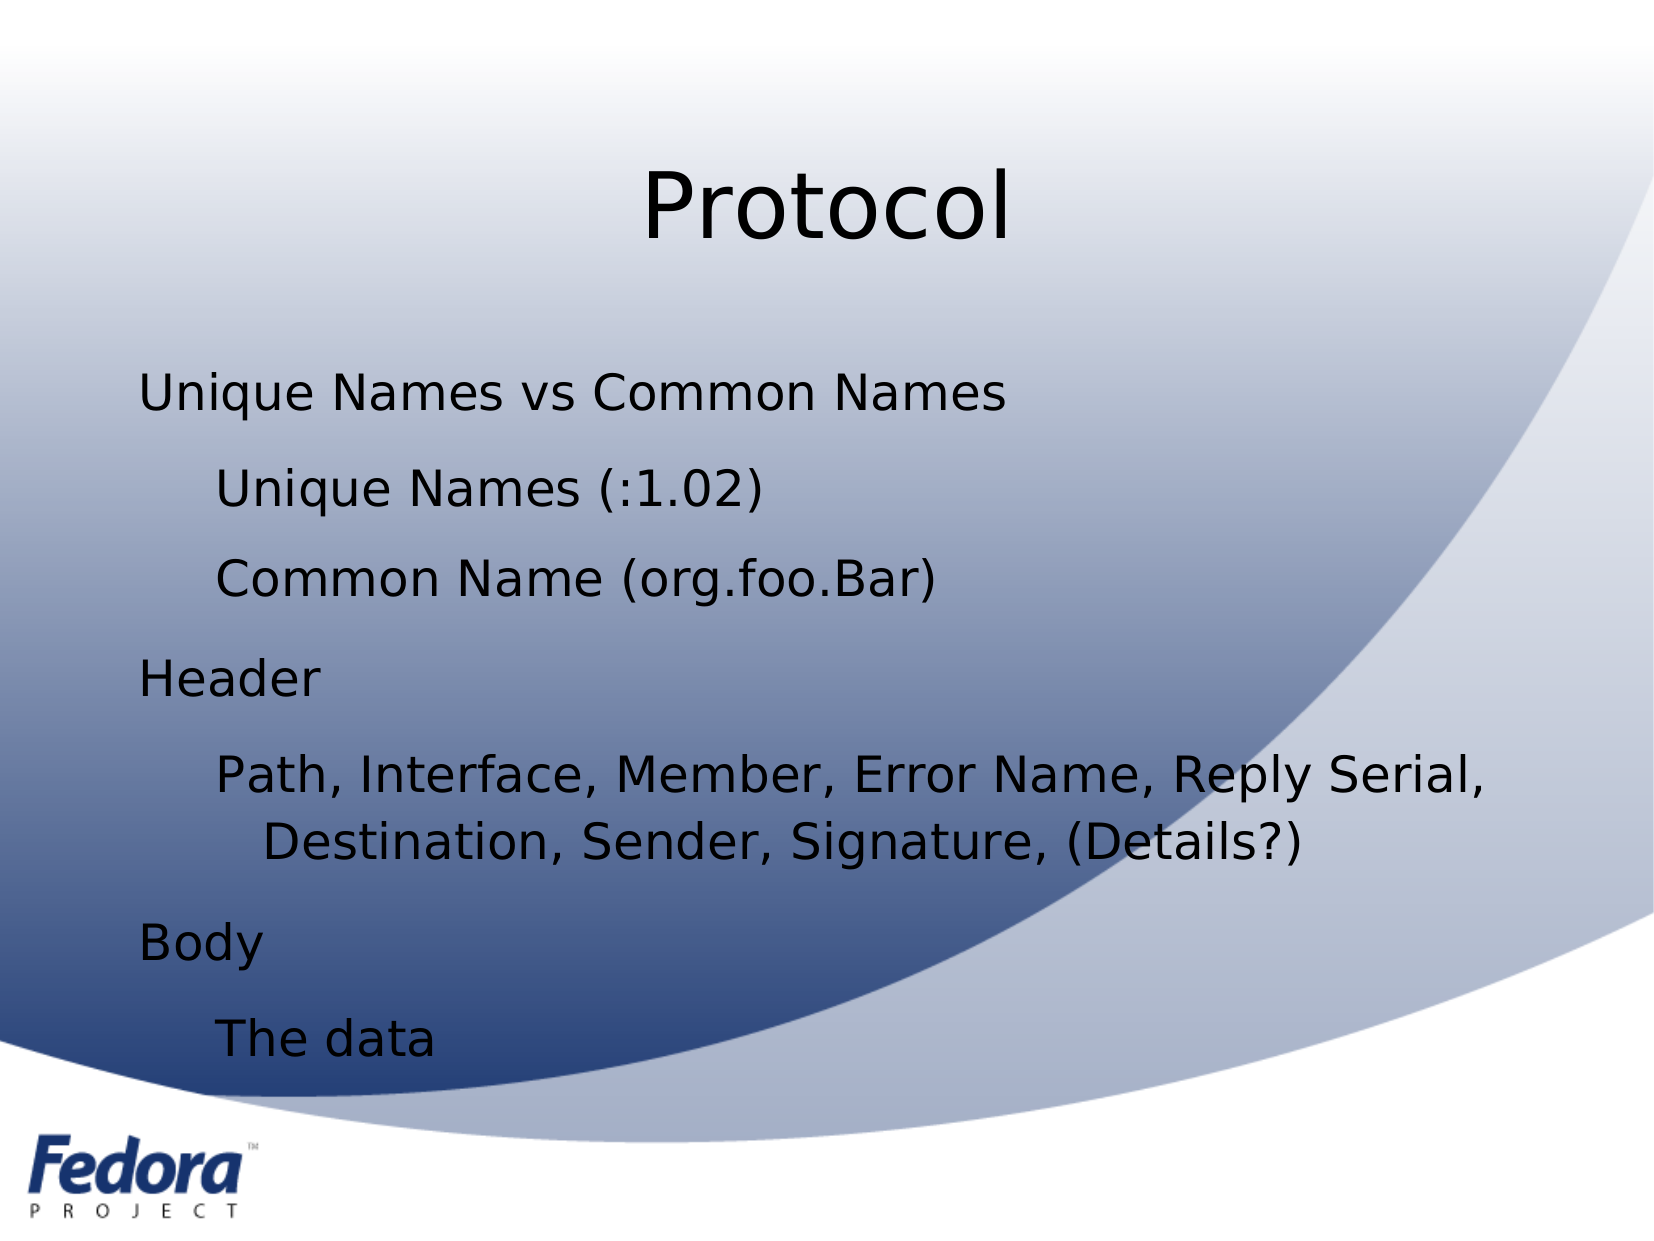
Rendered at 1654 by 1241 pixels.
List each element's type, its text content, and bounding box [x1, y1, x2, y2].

title Protocol [121, 102, 1534, 310]
list Unique Names vs Common Names Unique Names (:1.02) Common Name (org.foo.Bar) Header Path, Interface, Member, Error Name, Reply Serial, Destination, Sender, Signature, (Details?) Body The data [121, 344, 1534, 1126]
picture [0, 0, 1654, 1241]
